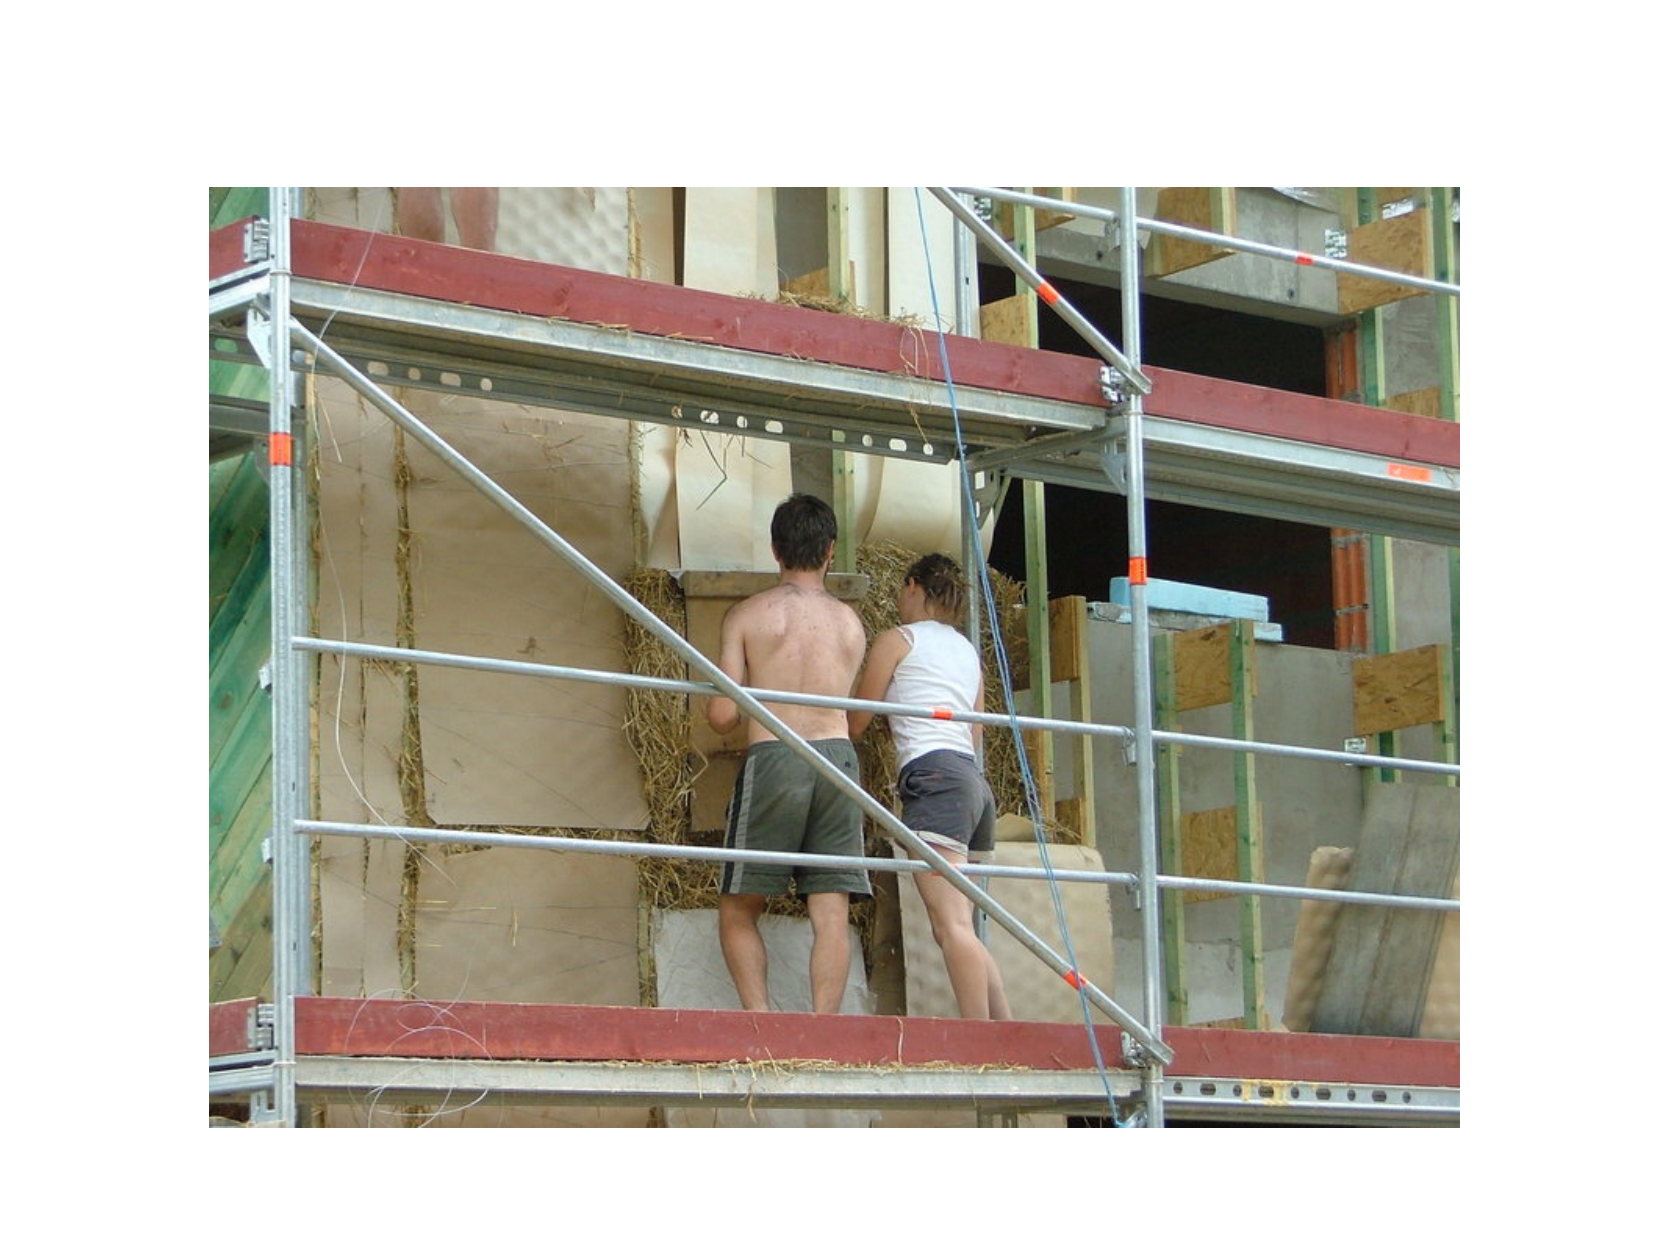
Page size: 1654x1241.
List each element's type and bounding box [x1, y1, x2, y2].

picture [209, 187, 1460, 1129]
